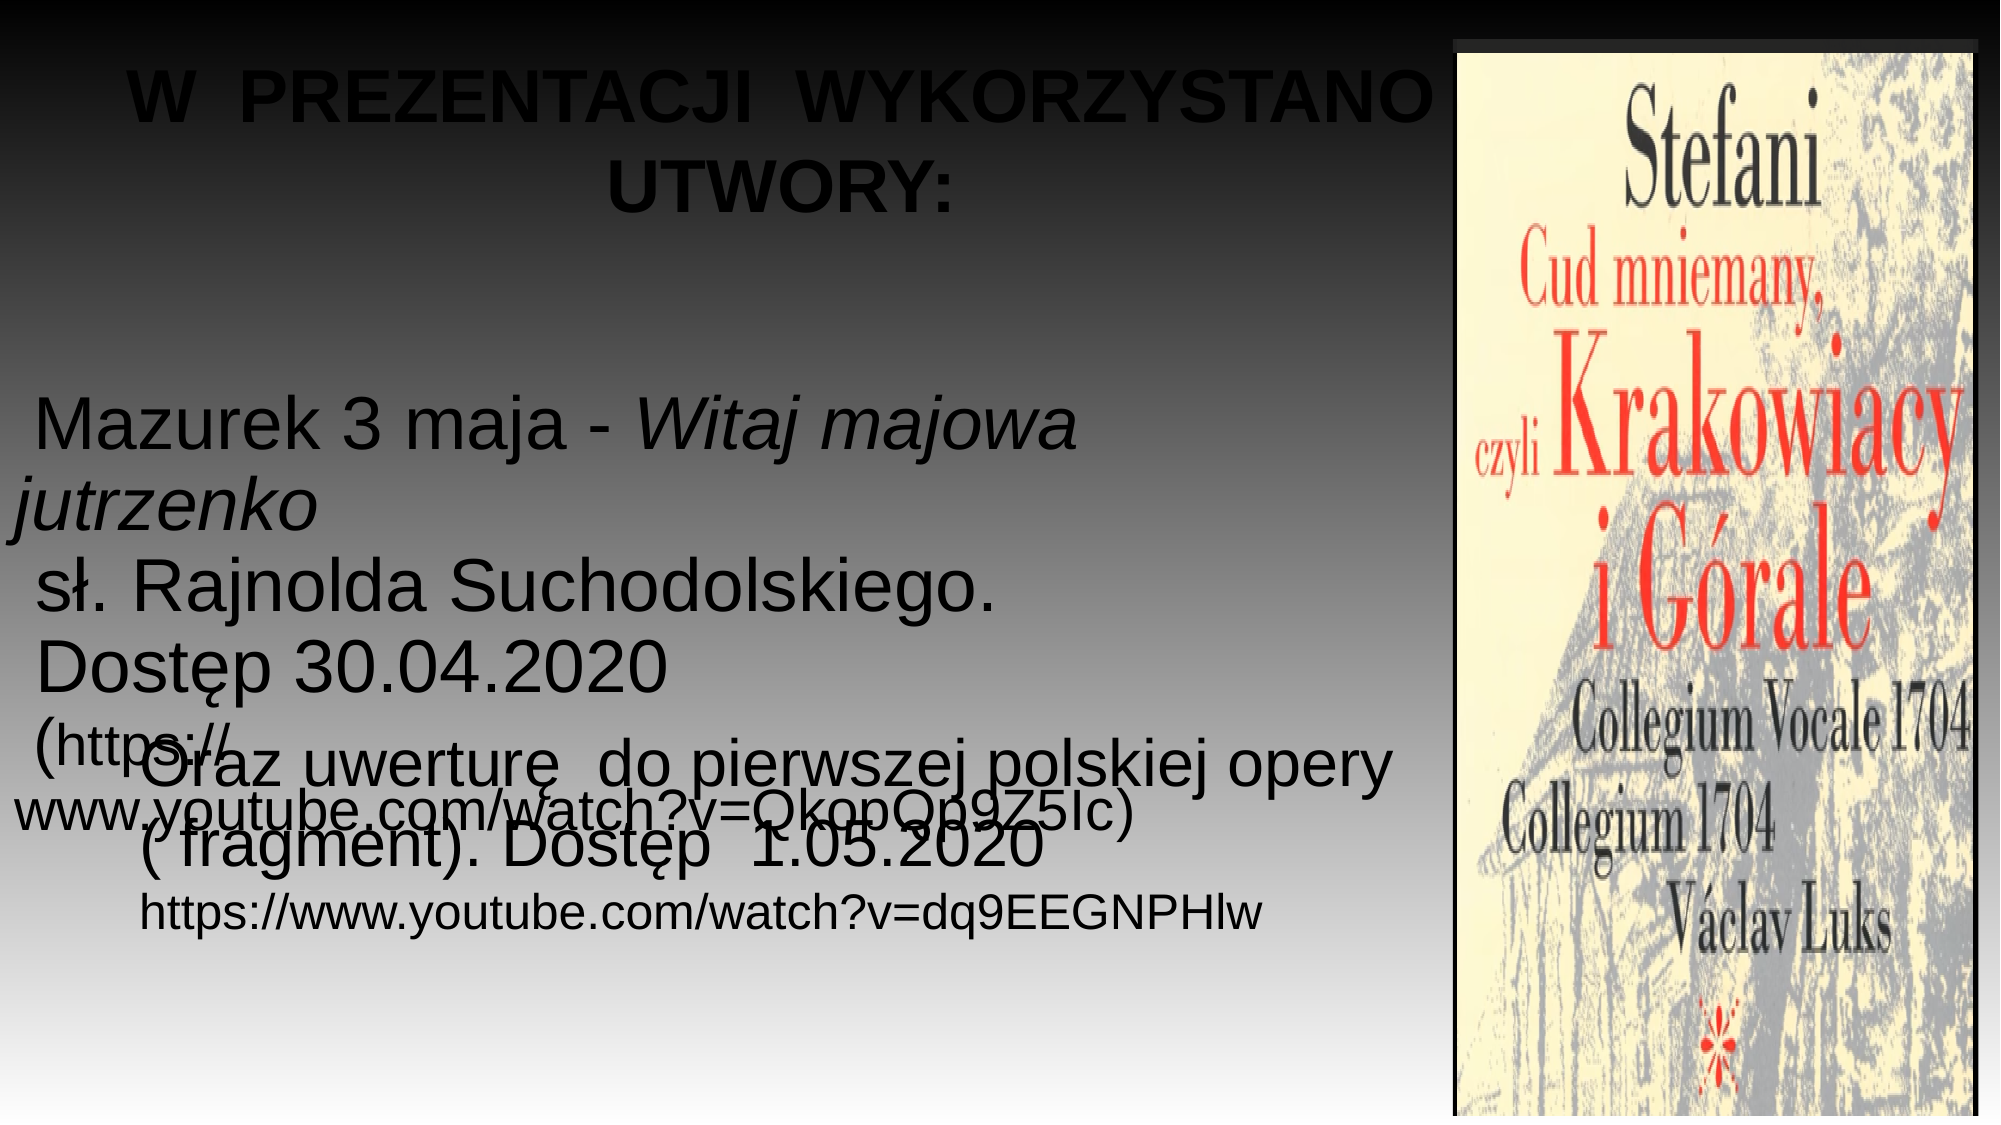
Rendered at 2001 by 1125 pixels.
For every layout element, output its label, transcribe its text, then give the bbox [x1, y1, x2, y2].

text_box Oraz uwerturę do pierwszej polskiej opery ( fragment). Dostęp 1.05.2020 https://www.youtube.com/watch?v=dq9EEGNPHlw [124, 712, 1448, 948]
text_box W PREZENTACJI WYKORZYSTANO UTWORY: [76, 39, 1487, 235]
title Mazurek 3 maja - Witaj majowa jutrzenko sł. Rajnolda Suchodolskiego. Dostęp 30.04.2020 (https://www.youtube.com/watch?v=QkopQp9Z5Ic) [0, 305, 1307, 688]
picture [1452, 39, 1979, 1116]
